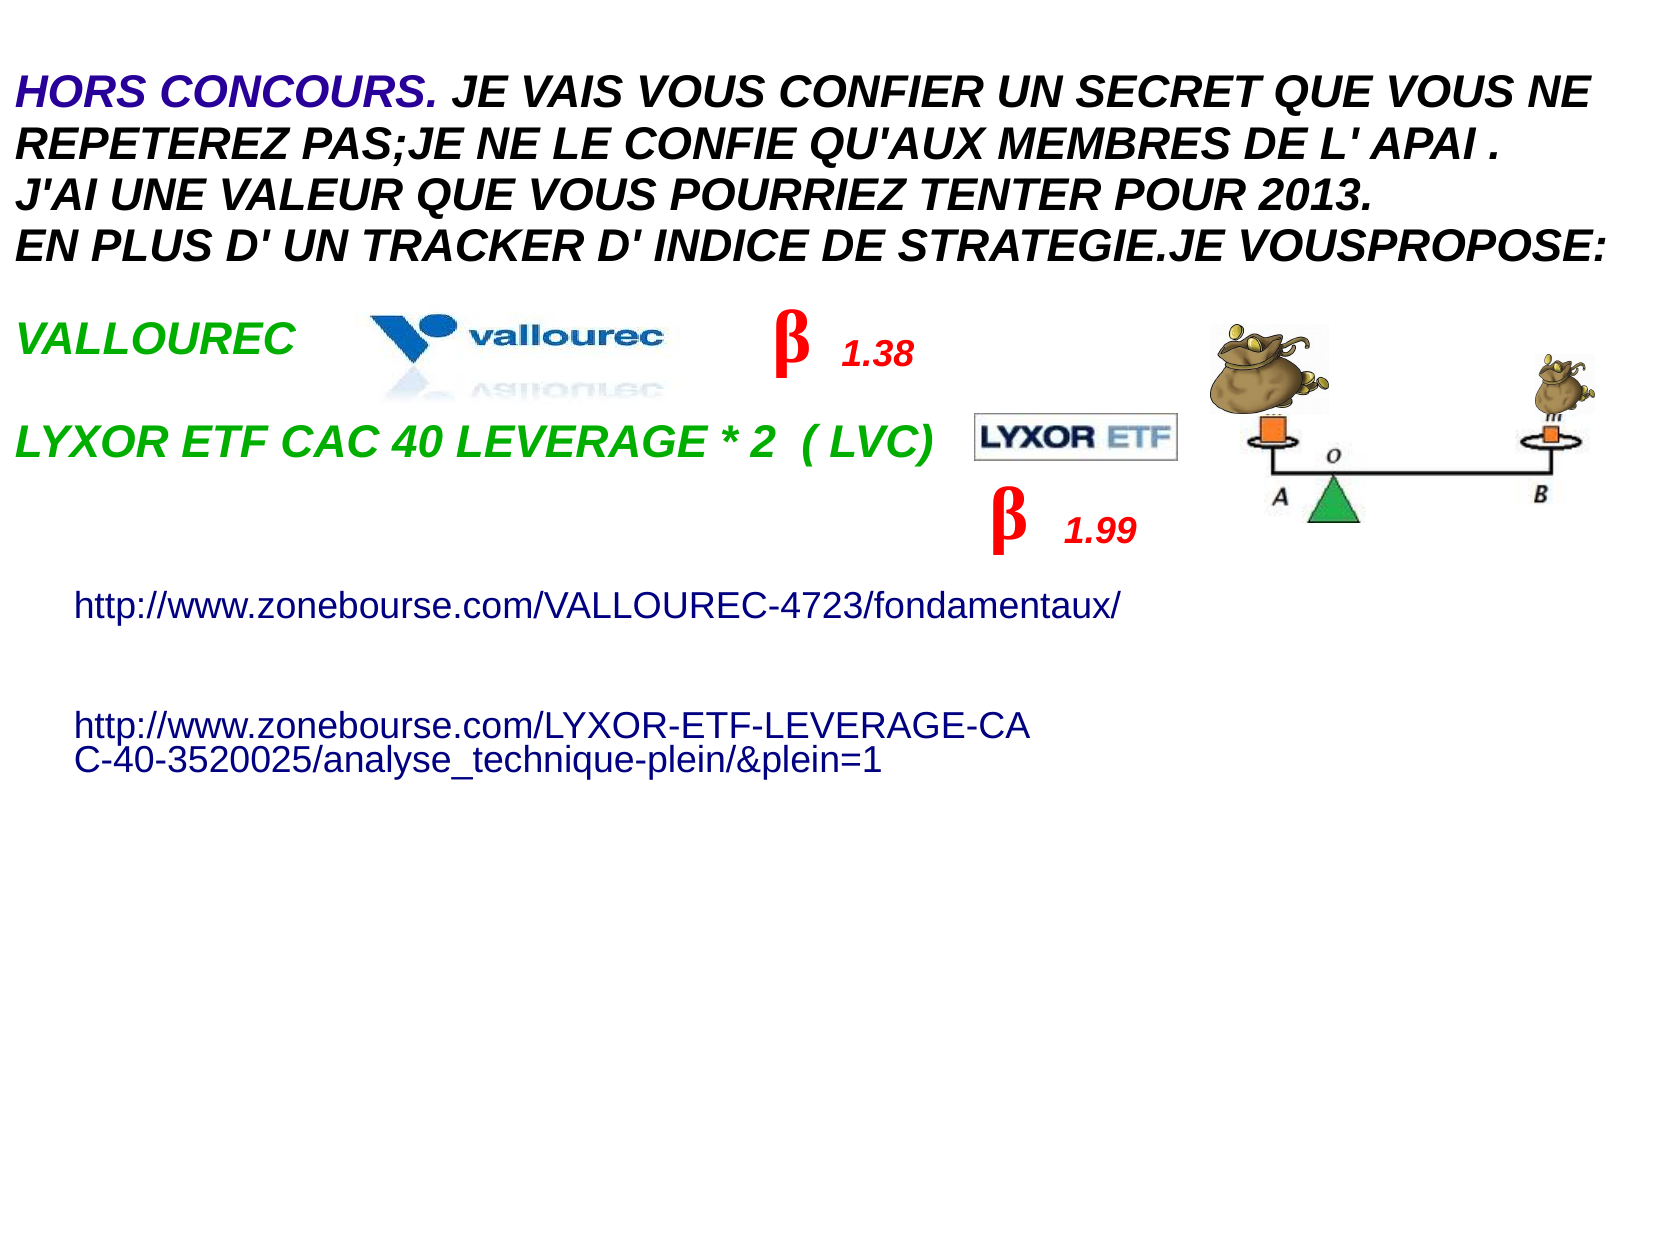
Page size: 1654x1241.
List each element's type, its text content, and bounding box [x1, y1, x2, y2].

text_box 1.99 [1049, 501, 1152, 562]
text_box http://www.zonebourse.com/VALLOUREC-4723/fondamentaux/ [59, 577, 1490, 649]
text_box http://www.zonebourse.com/LYXOR-ETF-LEVERAGE-CAC-40-3520025/analyse_technique-plein/&plein=1 [59, 696, 1063, 768]
text_box β [757, 295, 827, 379]
text_box 1.38 [826, 324, 945, 384]
picture [1210, 324, 1616, 524]
picture [974, 413, 1178, 461]
picture [355, 265, 680, 414]
text_box β [974, 472, 1044, 556]
text_box HORS CONCOURS. JE VAIS VOUS CONFIER UN SECRET QUE VOUS NE REPETEREZ PAS;JE NE LE CONFIE QU'AUX MEMBRES DE L' APAI . J'AI UNE VALEUR QUE VOUS POURRIEZ TENTER POUR 2013. EN PLUS D' UN TRACKER D' INDICE DE STRATEGIE.JE VOUSPROPOSE: VALLOUREC LYXOR ETF CAC 40 LEVERAGE * 2 ( LVC) [0, 59, 1625, 479]
